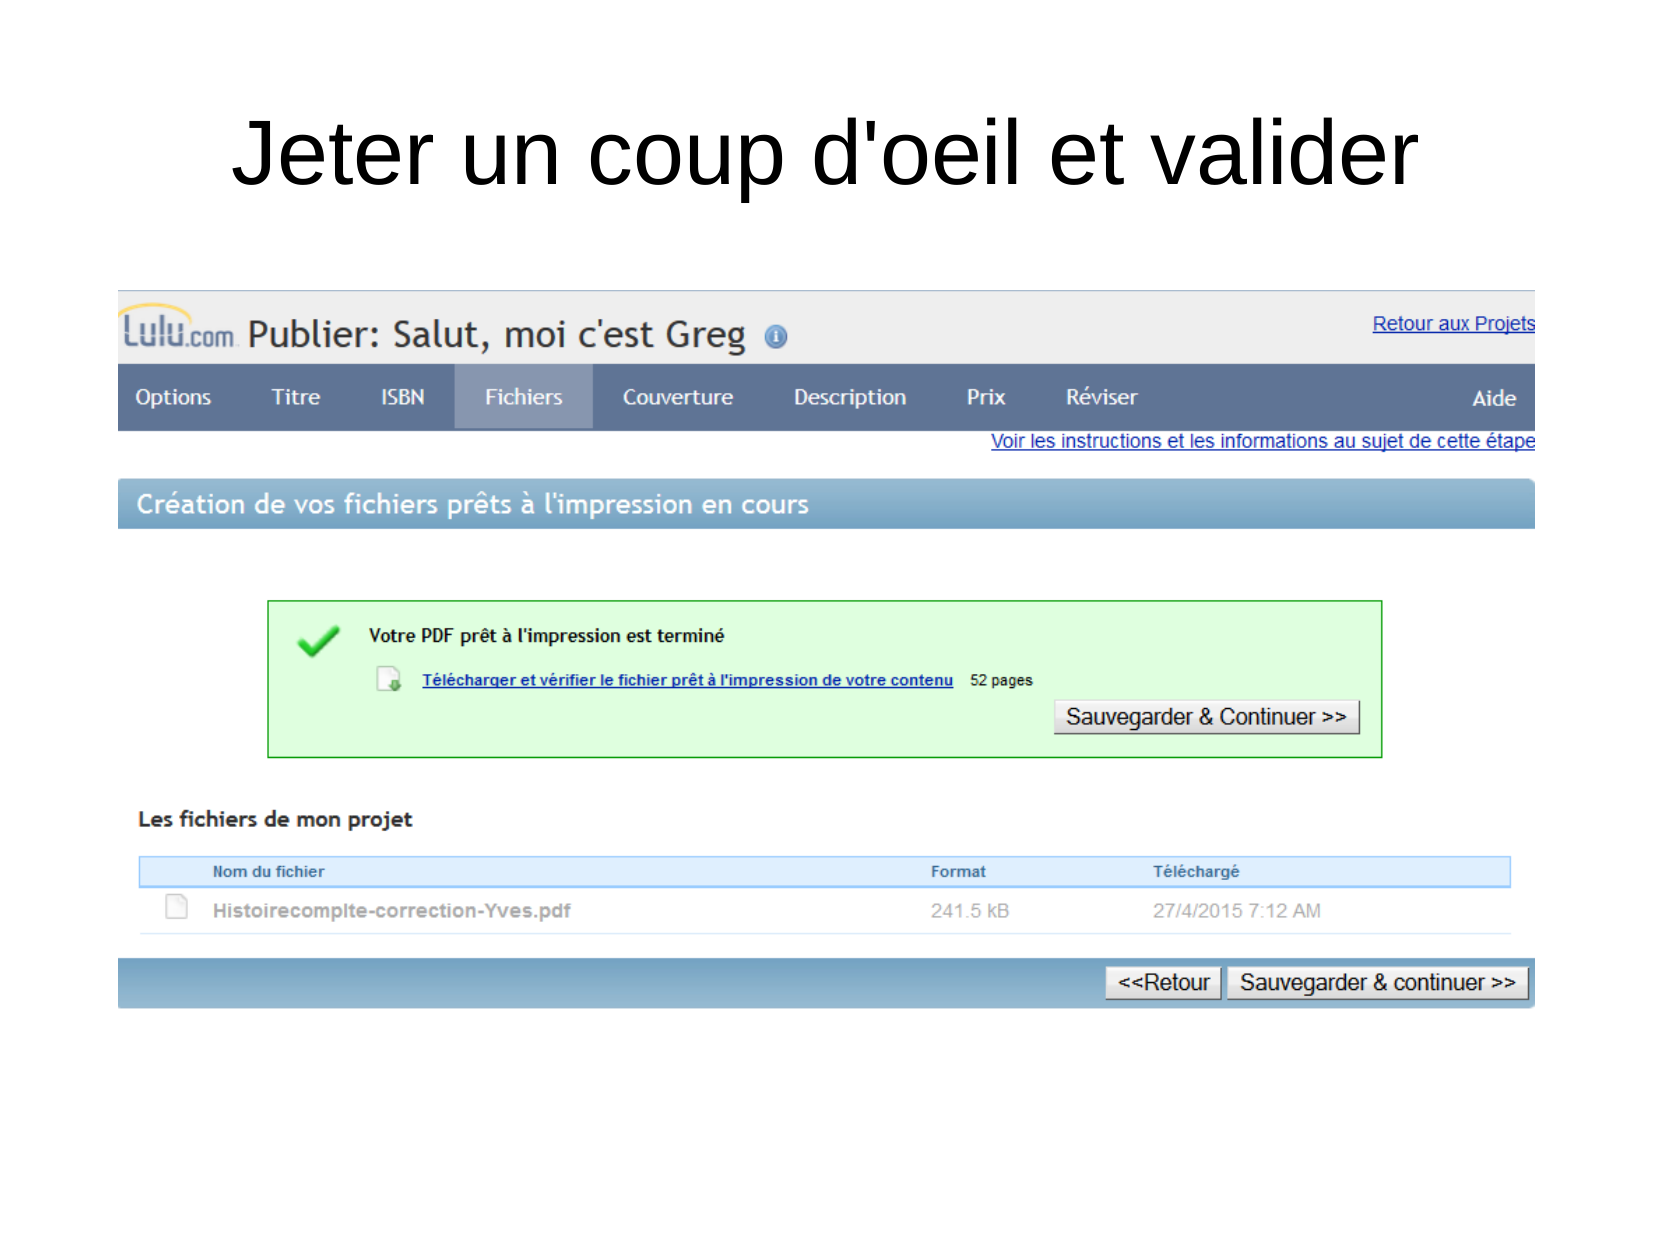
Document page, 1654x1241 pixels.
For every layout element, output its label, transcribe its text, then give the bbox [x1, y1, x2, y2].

picture [118, 290, 1535, 1010]
title Jeter un coup d'oeil et valider [82, 49, 1571, 257]
